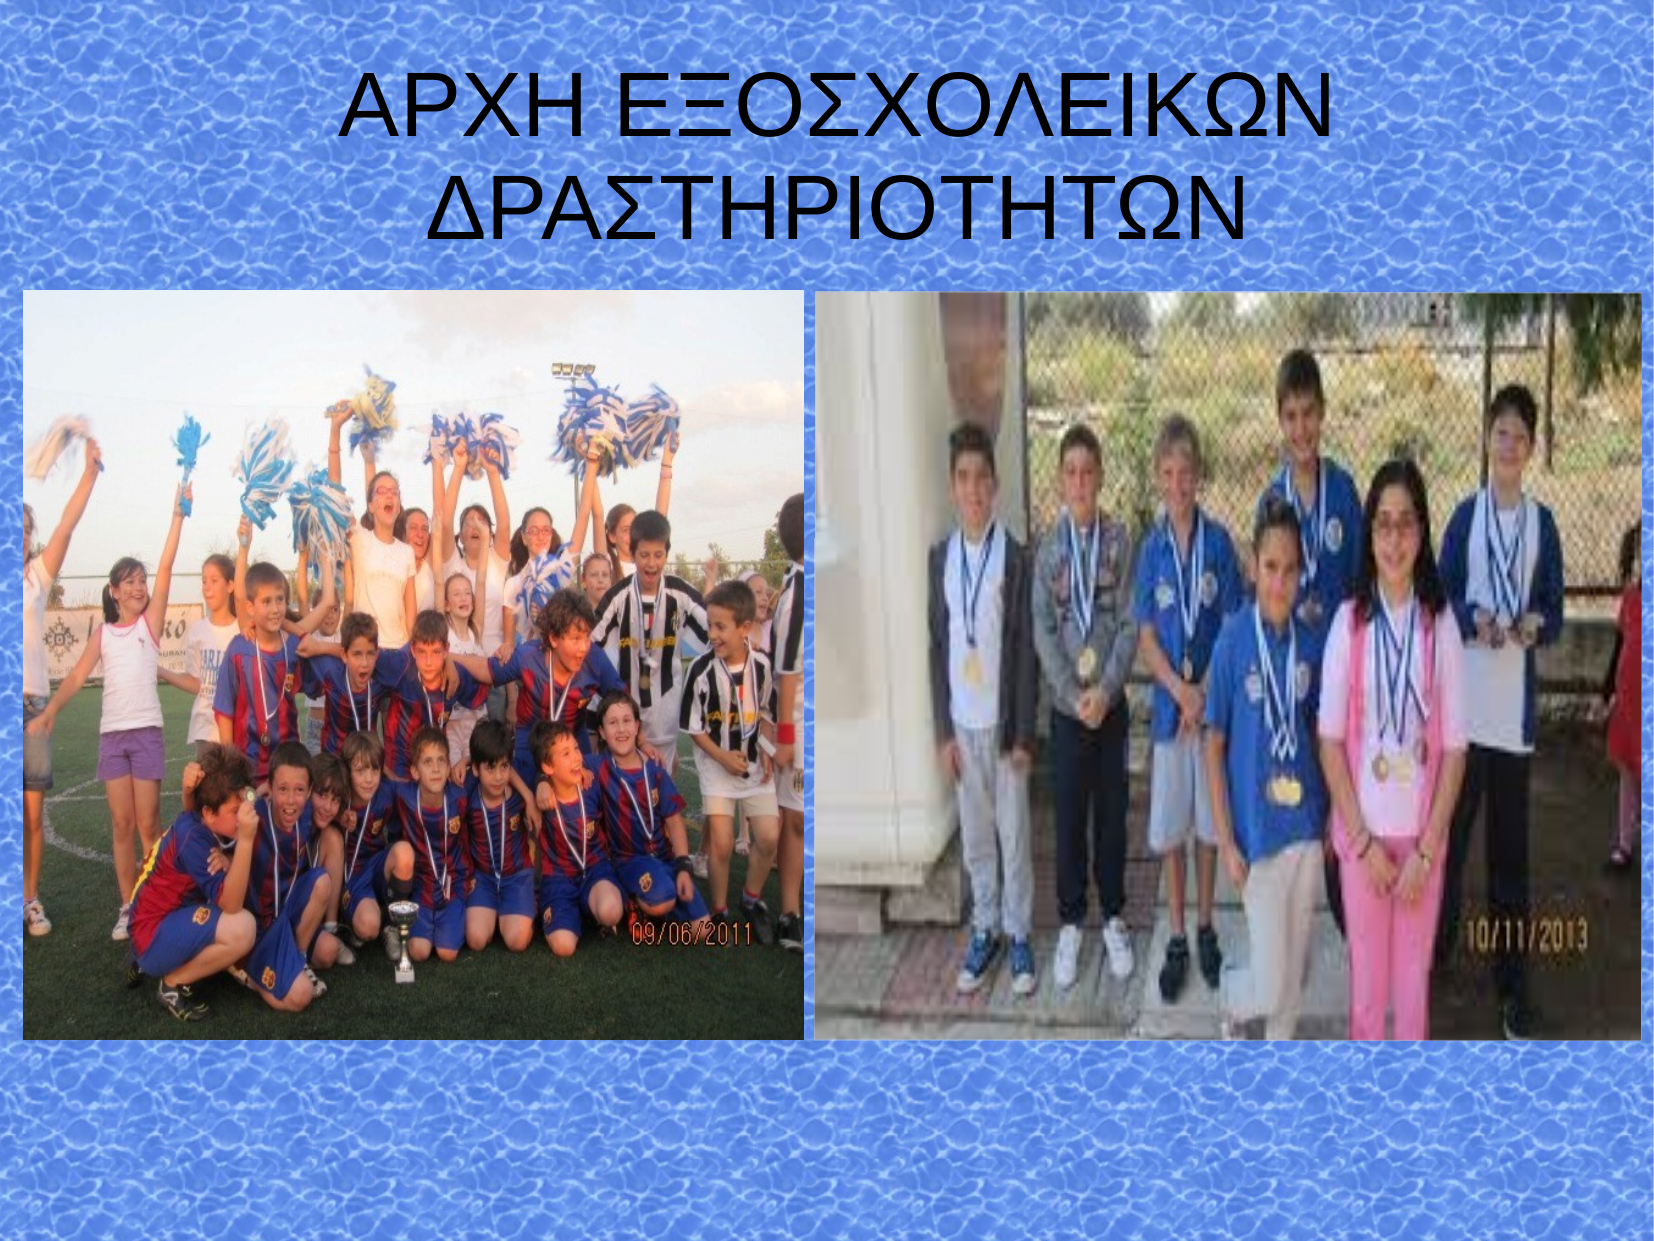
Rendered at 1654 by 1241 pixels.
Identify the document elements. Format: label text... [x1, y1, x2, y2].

title ΑΡΧΗ ΕΞΟΣΧΟΛΕΙΚΩΝ ΔΡΑΣΤΗΡΙΟΤΗΤΩΝ [94, 52, 1583, 260]
picture [0, 0, 1654, 1241]
